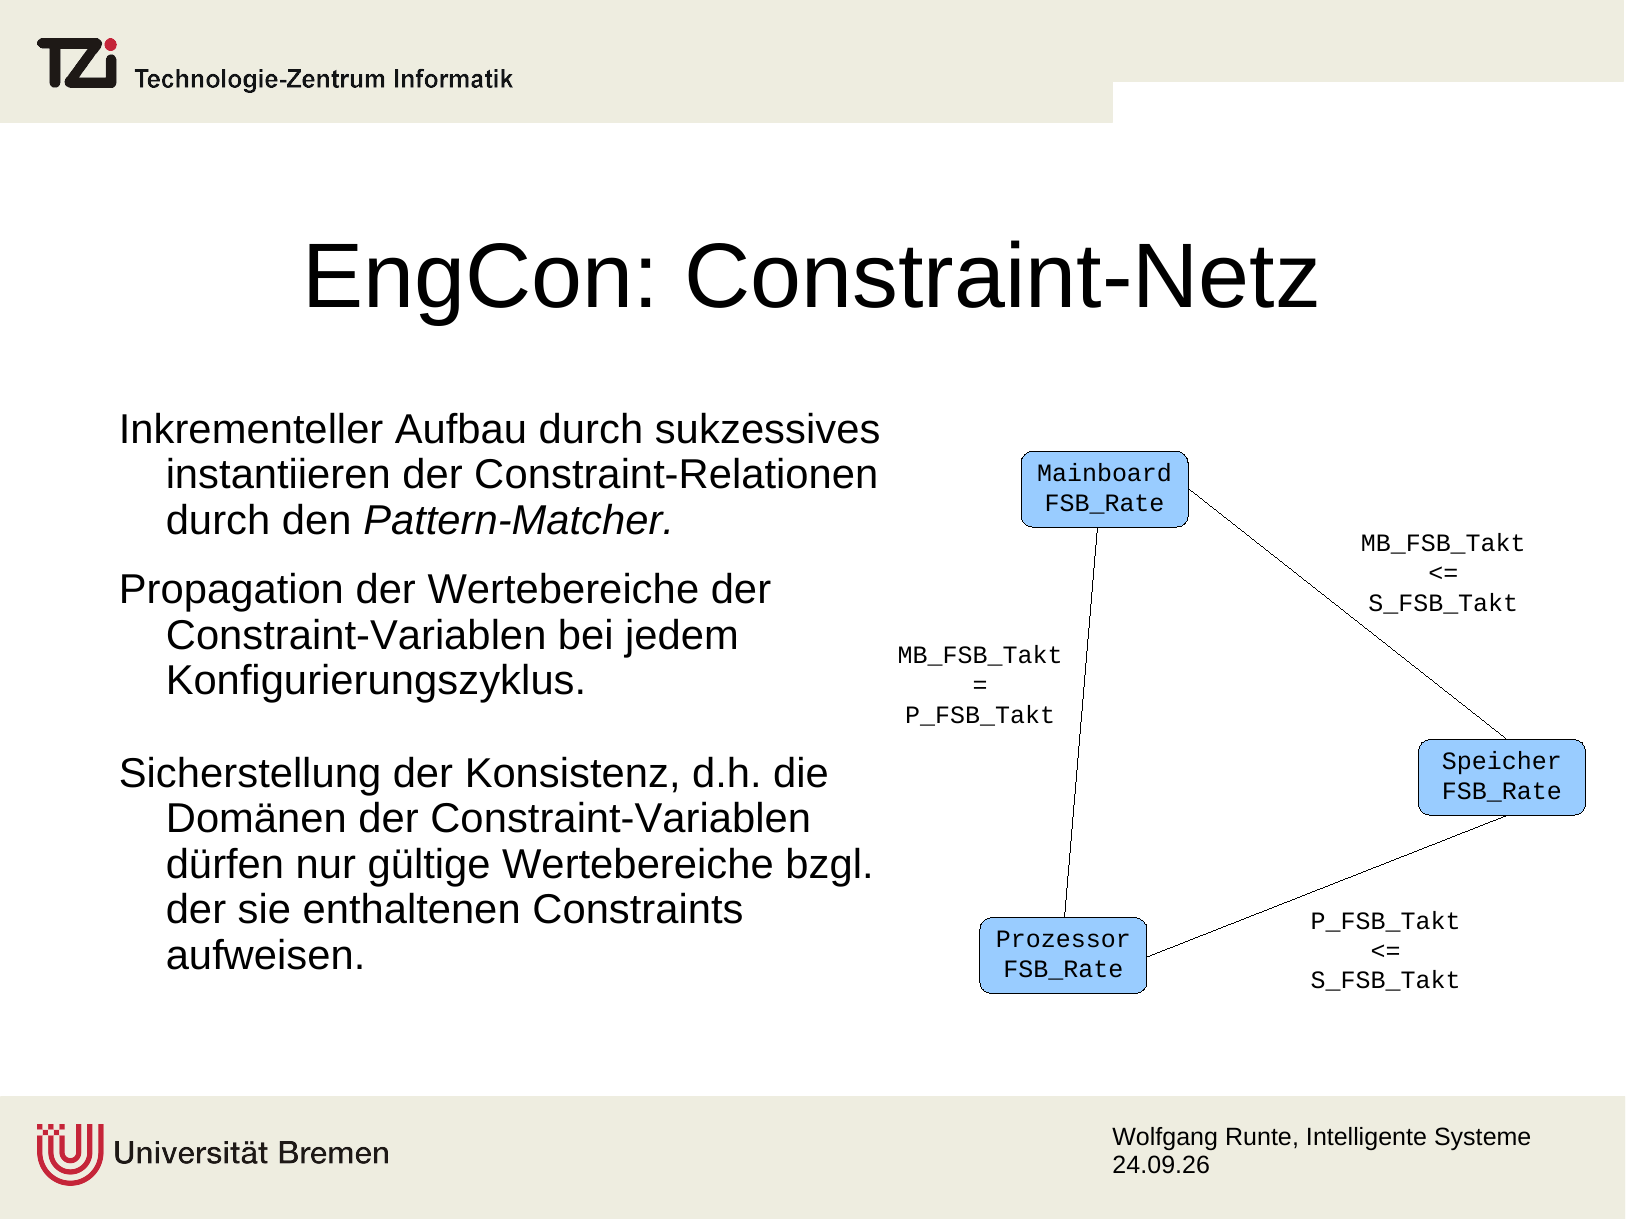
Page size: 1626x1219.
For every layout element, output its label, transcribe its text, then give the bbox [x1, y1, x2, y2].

text_box Mainboard FSB_Rate [1021, 451, 1189, 528]
text_box Prozessor FSB_Rate [979, 917, 1147, 994]
text_box P_FSB_Takt <= S_FSB_Takt [1310, 906, 1461, 996]
picture [37, 38, 513, 93]
text_box MB_FSB_Takt = P_FSB_Takt [897, 641, 1063, 731]
picture [37, 1124, 388, 1186]
list Inkrementeller Aufbau durch sukzessives instantiieren der Constraint-Relationen durch den Pattern-Matcher. Propagation der Wertebereiche der Constraint-Variablen bei jedem Konfigurierungszyklus. Sicherstellung der Konsistenz, d.h. die Domänen der Constraint-Variablen dürfen nur gültige Wertebereiche bzgl. der sie enthaltenen Constraints aufweisen. [44, 407, 892, 1076]
text_box MB_FSB_Takt <= S_FSB_Takt [1360, 529, 1526, 619]
title EngCon: Constraint-Netz [112, 162, 1513, 393]
text_box Speicher FSB_Rate [1418, 739, 1586, 816]
